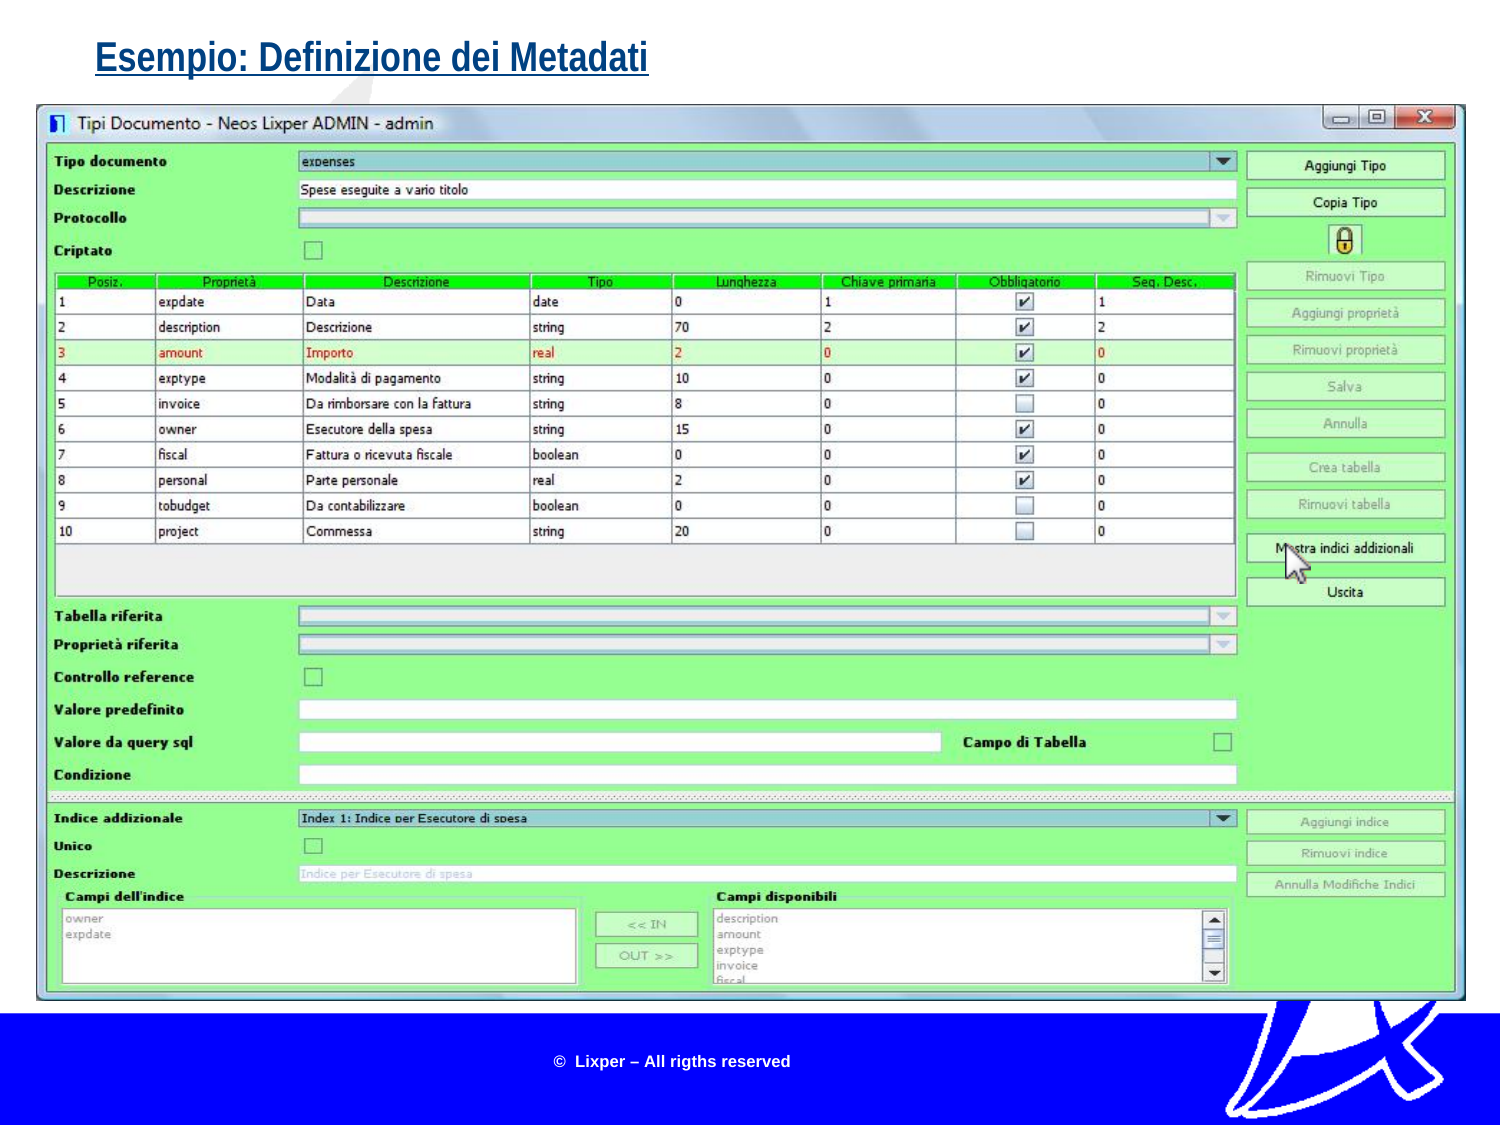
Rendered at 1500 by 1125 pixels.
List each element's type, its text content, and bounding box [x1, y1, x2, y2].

picture [0, 0, 1500, 1125]
title Esempio: Definizione dei Metadati [80, 33, 1399, 104]
